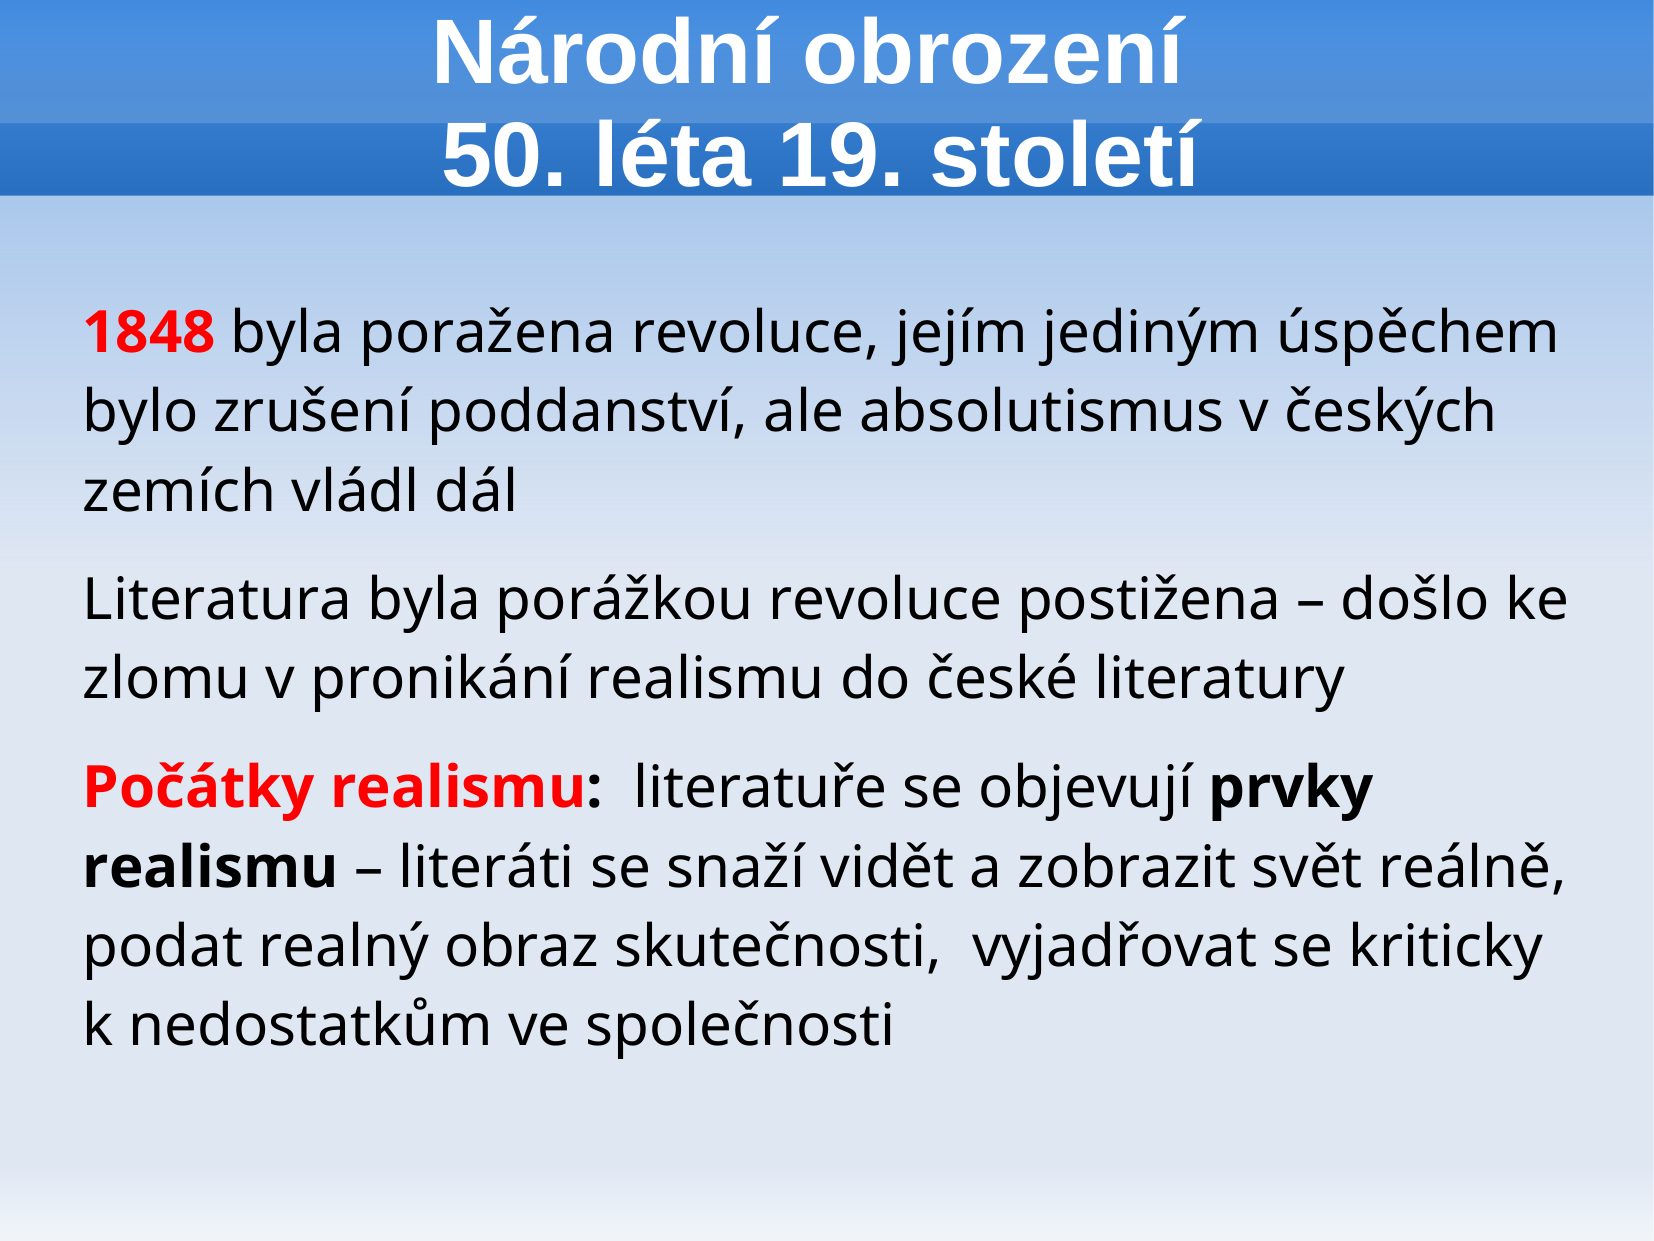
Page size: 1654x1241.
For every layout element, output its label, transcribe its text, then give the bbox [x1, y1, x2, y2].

list 1848 byla poražena revoluce, jejím jediným úspěchem bylo zrušení poddanství, ale absolutismus v českých zemích vládl dál Literatura byla porážkou revoluce postižena – došlo ke zlomu v pronikání realismu do české literatury Počátky realismu: literatuře se objevují prvky realismu – literáti se snaží vidět a zobrazit svět reálně, podat realný obraz skutečnosti, vyjadřovat se kriticky k nedostatkům ve společnosti [82, 290, 1571, 1109]
picture [0, 0, 1654, 1241]
title Národní obrození 50. léta 19. století [76, 0, 1565, 208]
